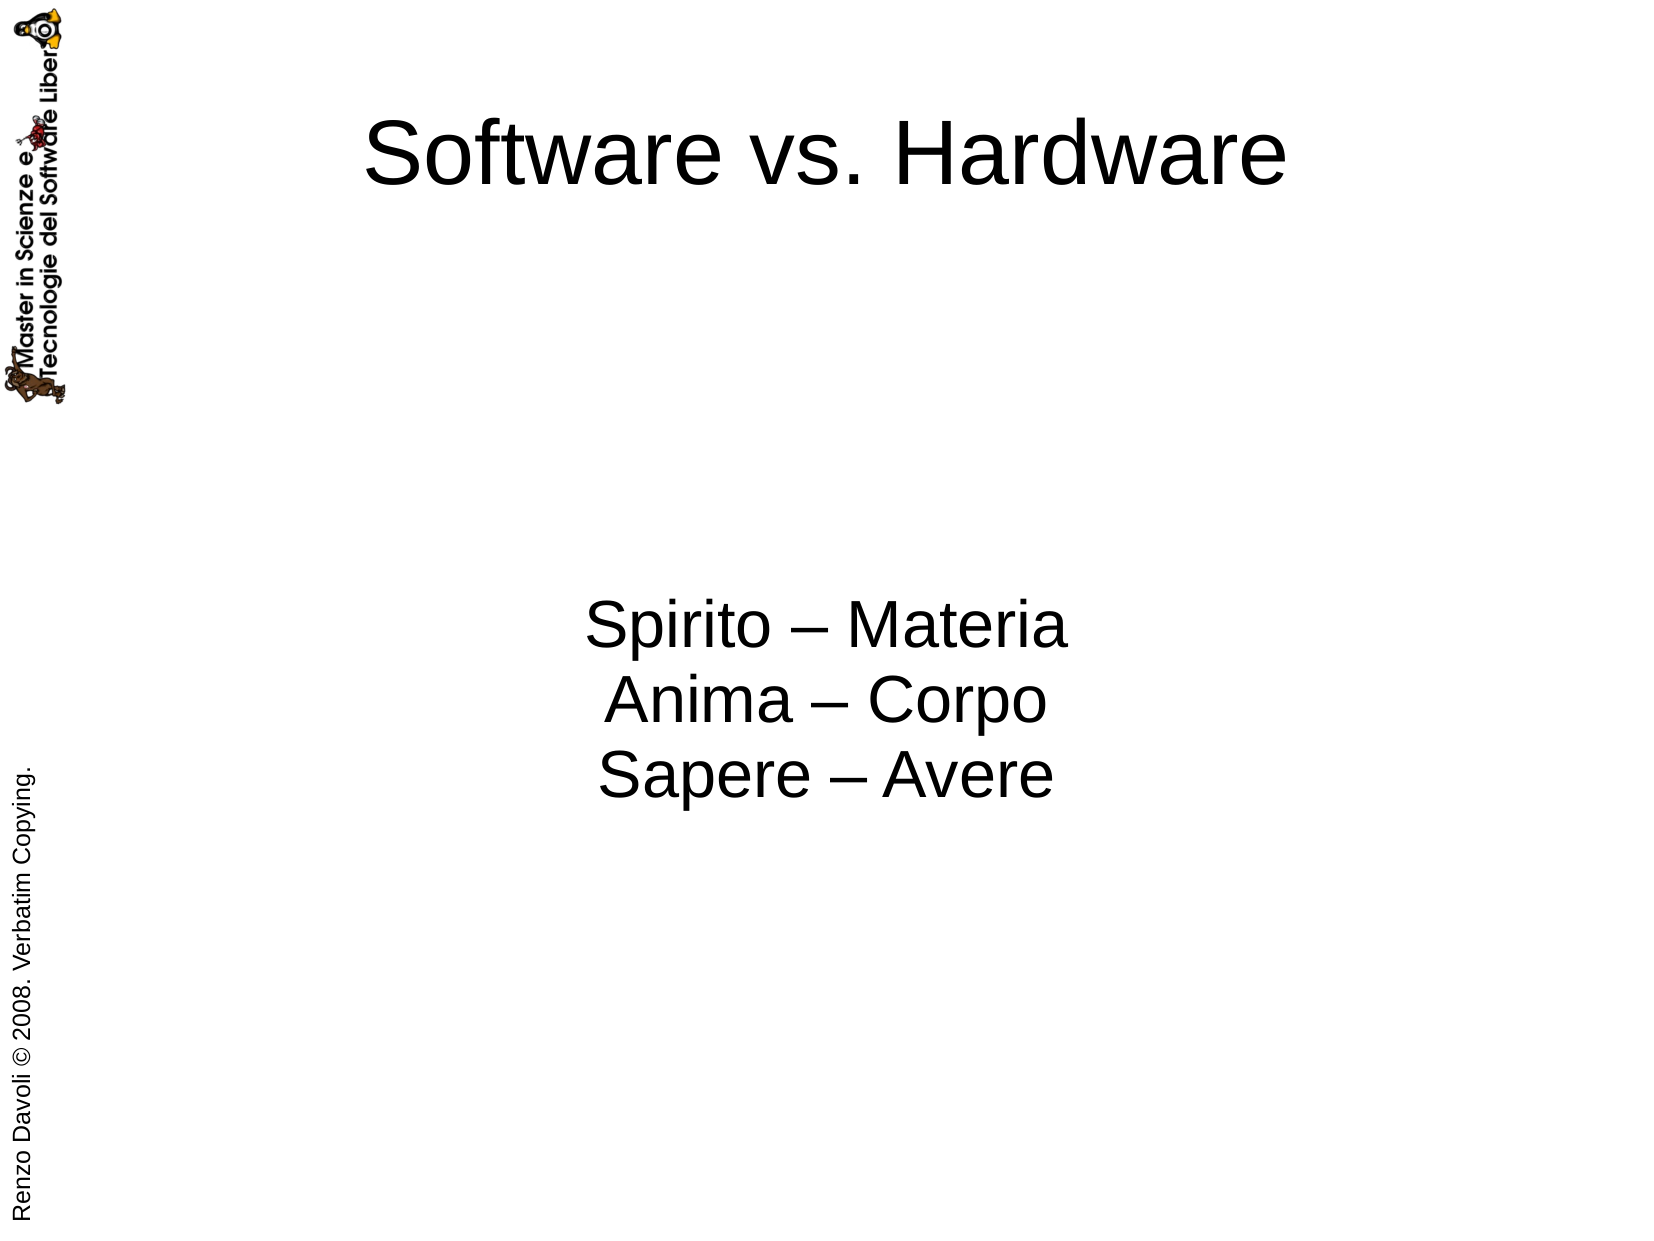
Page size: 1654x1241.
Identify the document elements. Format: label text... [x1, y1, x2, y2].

picture [1, 2, 69, 413]
title Software vs. Hardware [82, 56, 1571, 250]
subtitle Spirito – Materia Anima – Corpo Sapere – Avere [82, 297, 1571, 1102]
